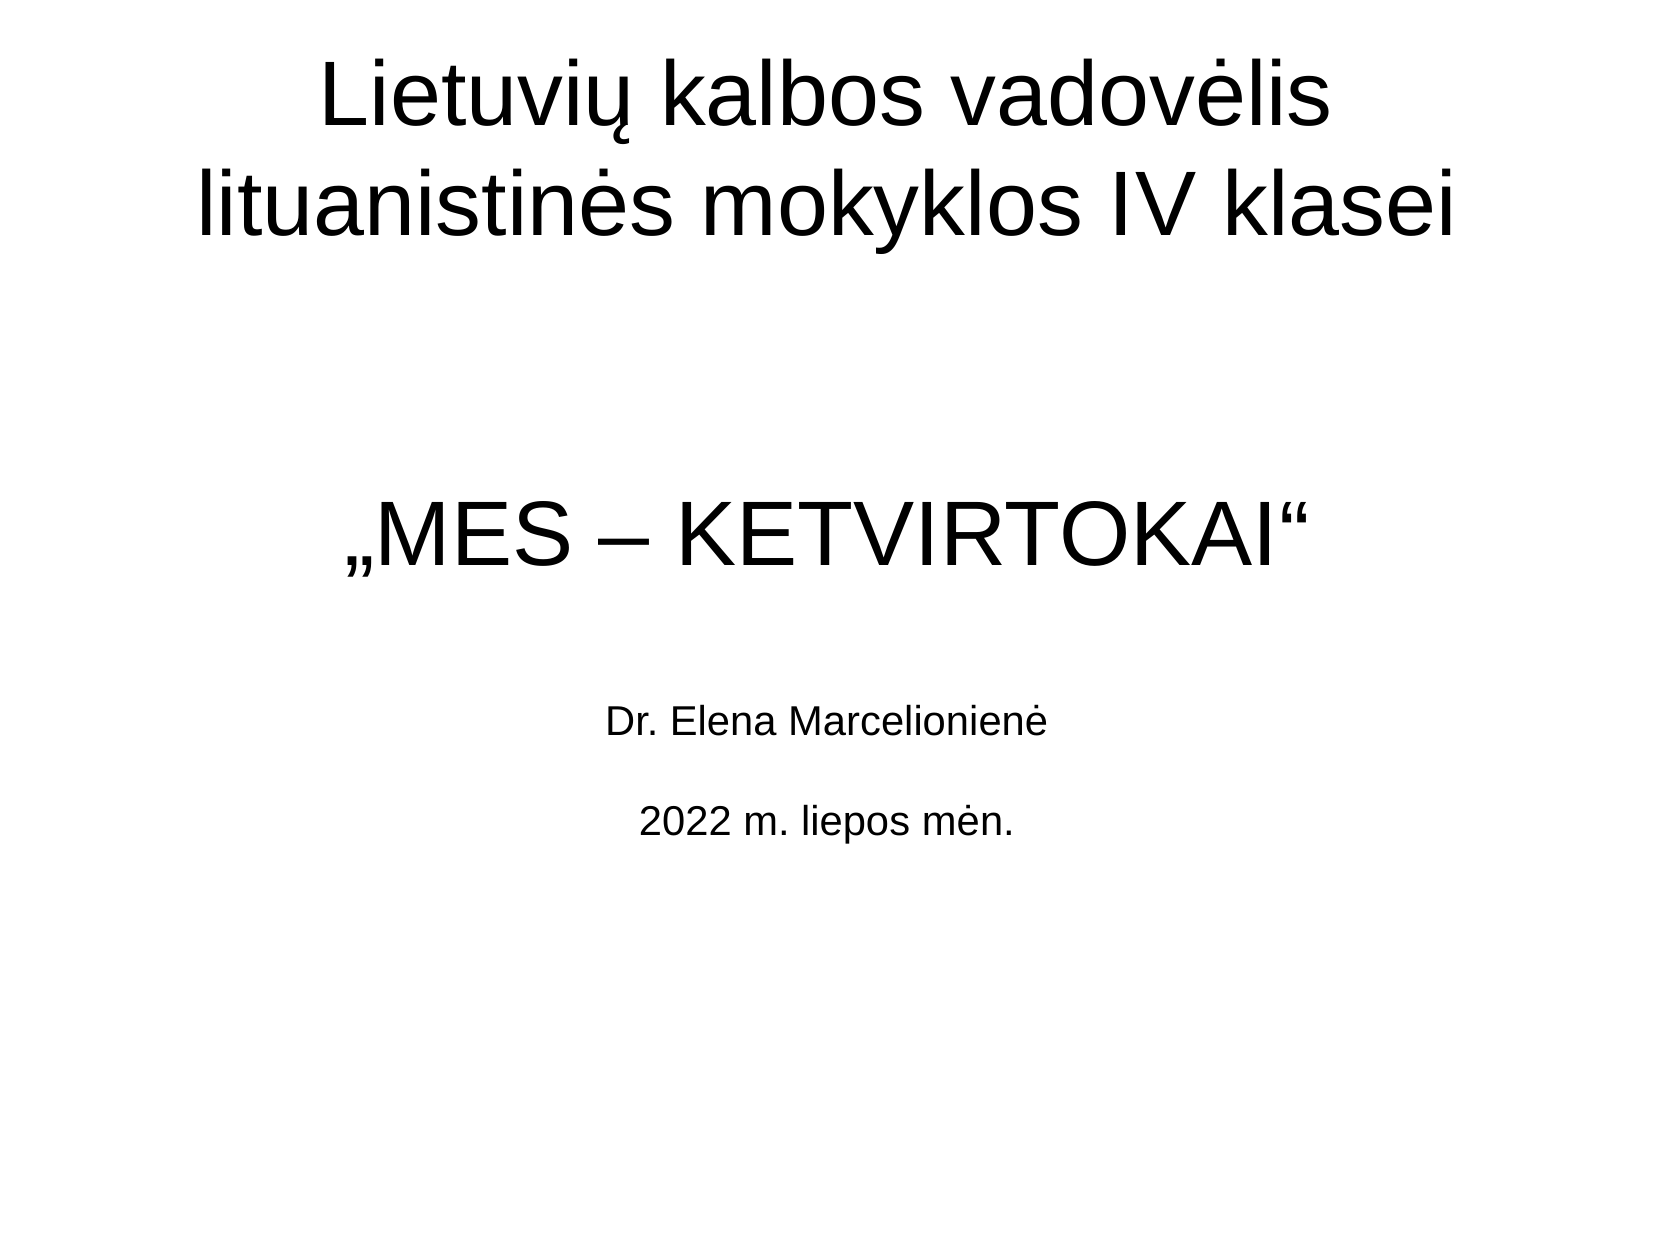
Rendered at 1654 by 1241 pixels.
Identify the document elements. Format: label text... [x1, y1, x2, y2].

title Lietuvių kalbos vadovėlis lituanistinės mokyklos IV klasei „MES – KETVIRTOKAI“ Dr. Elena Marcelionienė 2022 m. liepos mėn. [82, 34, 1571, 759]
